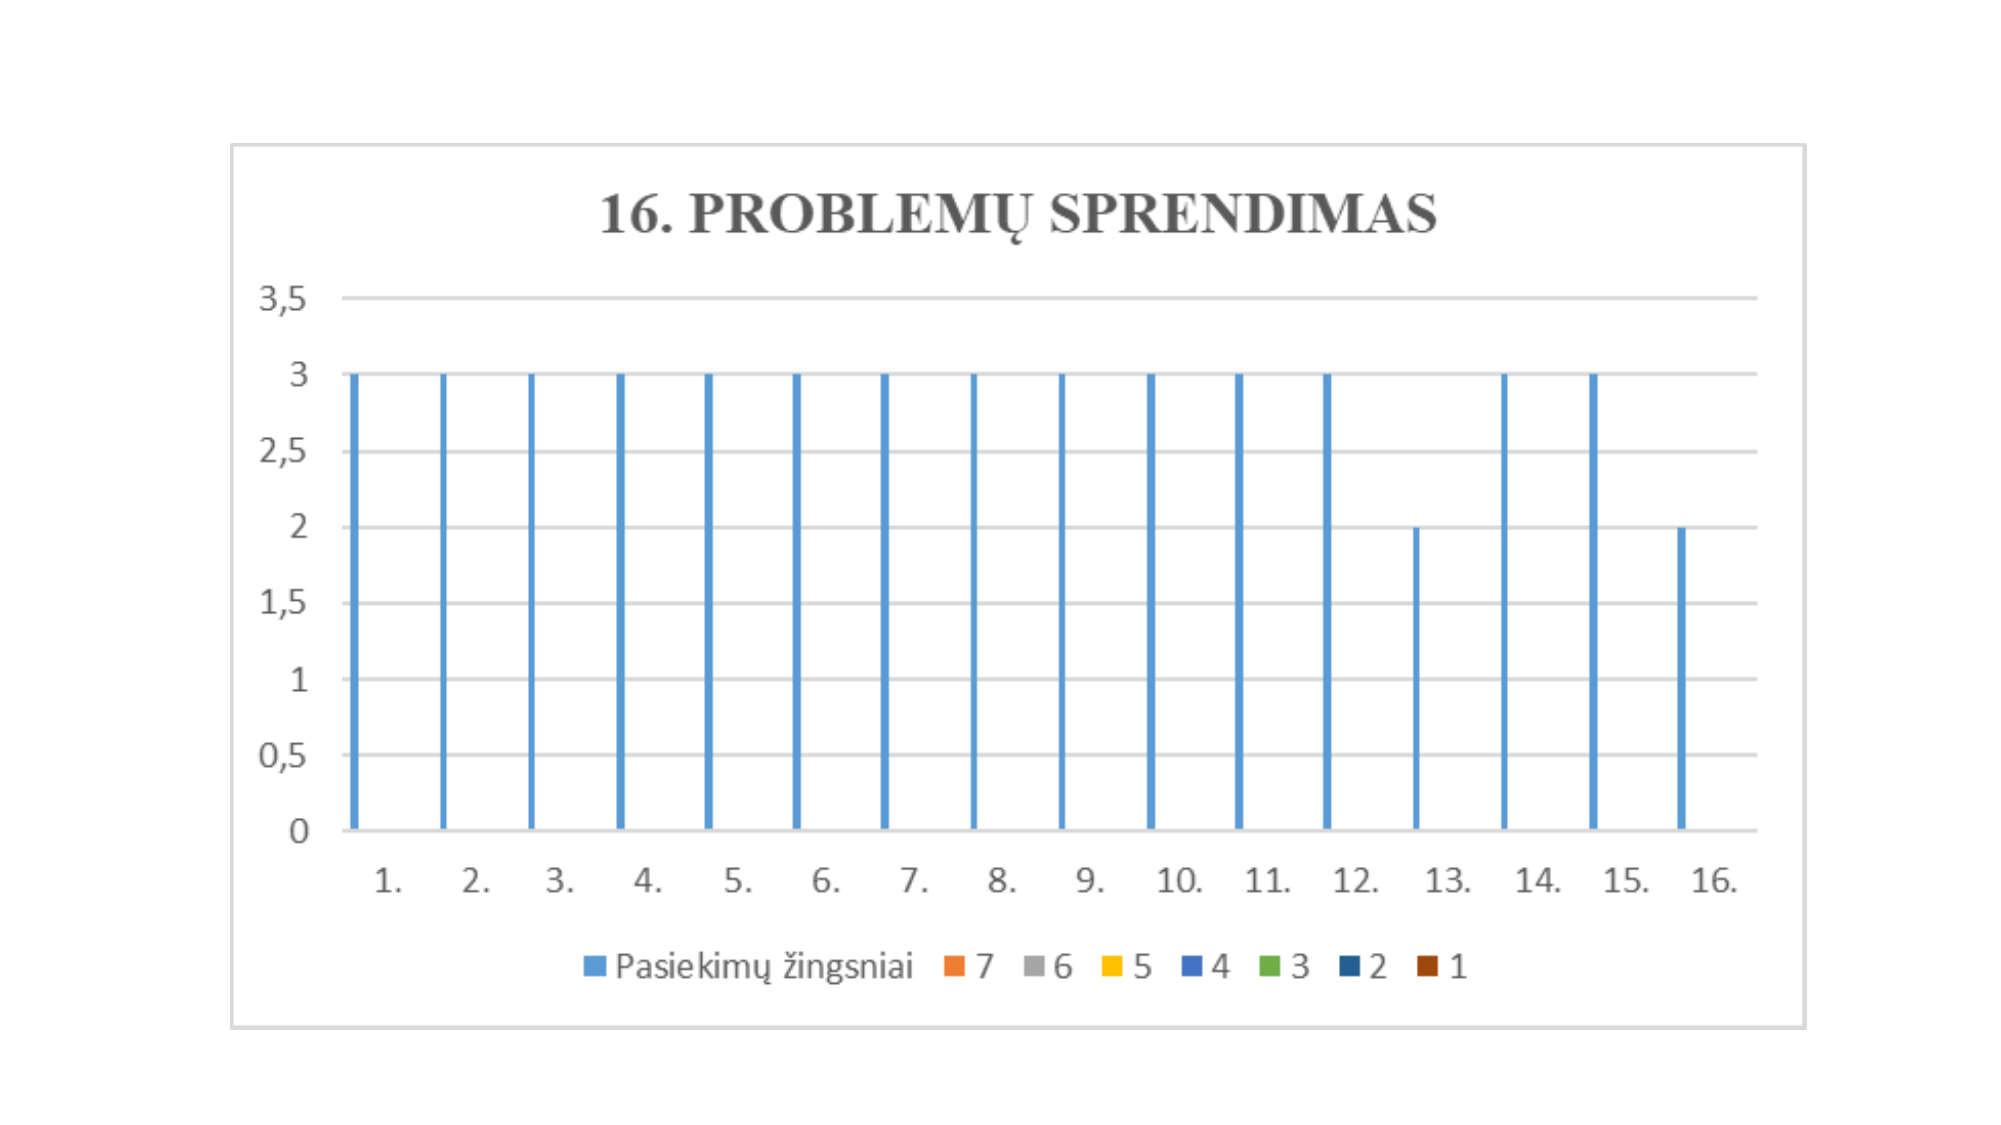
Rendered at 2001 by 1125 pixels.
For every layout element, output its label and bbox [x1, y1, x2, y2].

picture [230, 143, 1807, 1030]
